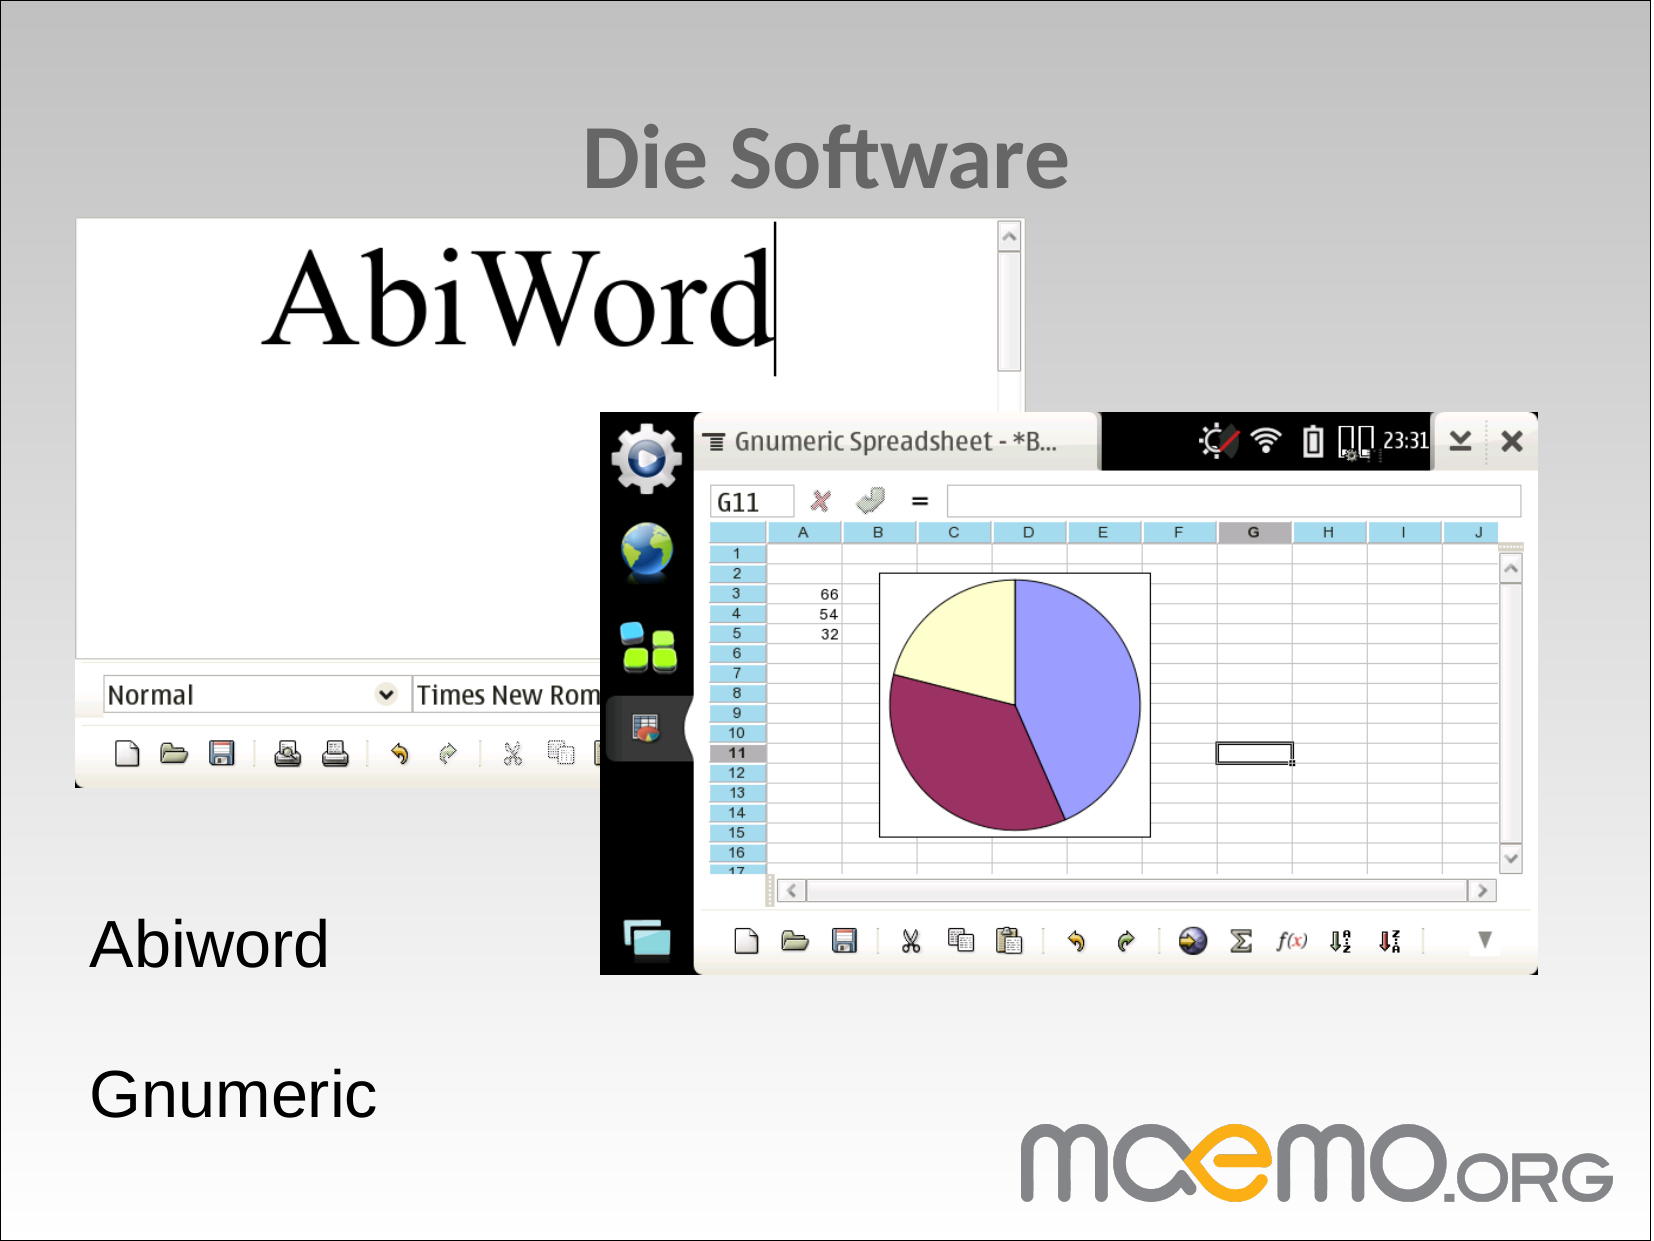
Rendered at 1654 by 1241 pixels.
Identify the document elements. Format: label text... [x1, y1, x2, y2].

title Die Software [82, 82, 1571, 250]
picture [75, 217, 1538, 976]
picture [1021, 1124, 1613, 1202]
text_box Abiword Gnumeric [75, 900, 564, 1140]
